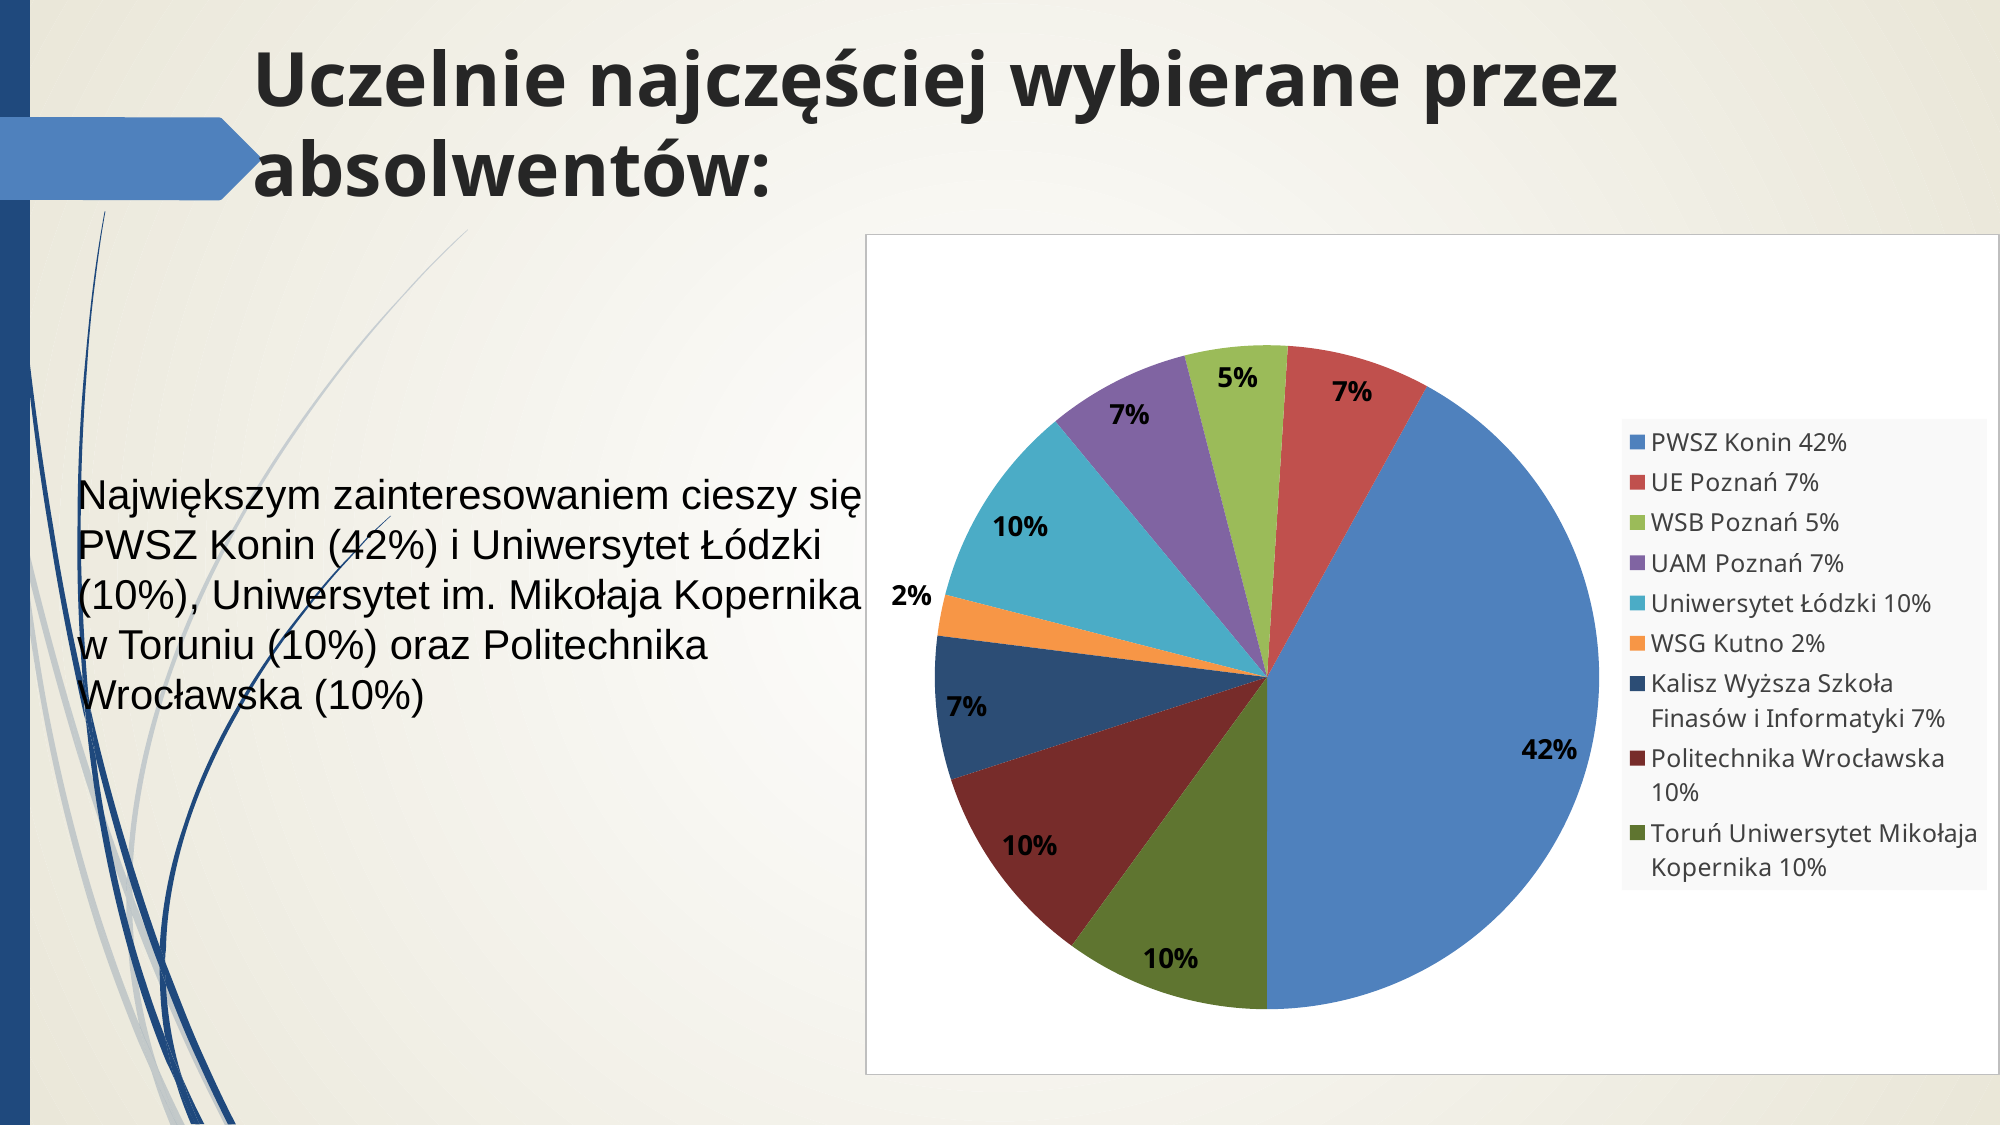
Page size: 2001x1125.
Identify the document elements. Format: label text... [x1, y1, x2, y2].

title Uczelnie najczęściej wybierane przez absolwentów: [237, 23, 1700, 234]
chart [864, 233, 2000, 1076]
text_box Największym zainteresowaniem cieszy się PWSZ Konin (42%) i Uniwersytet Łódzki (10%), Uniwersytet im. Mikołaja Kopernika w Toruniu (10%) oraz Politechnika Wrocławska (10%) [62, 459, 891, 728]
